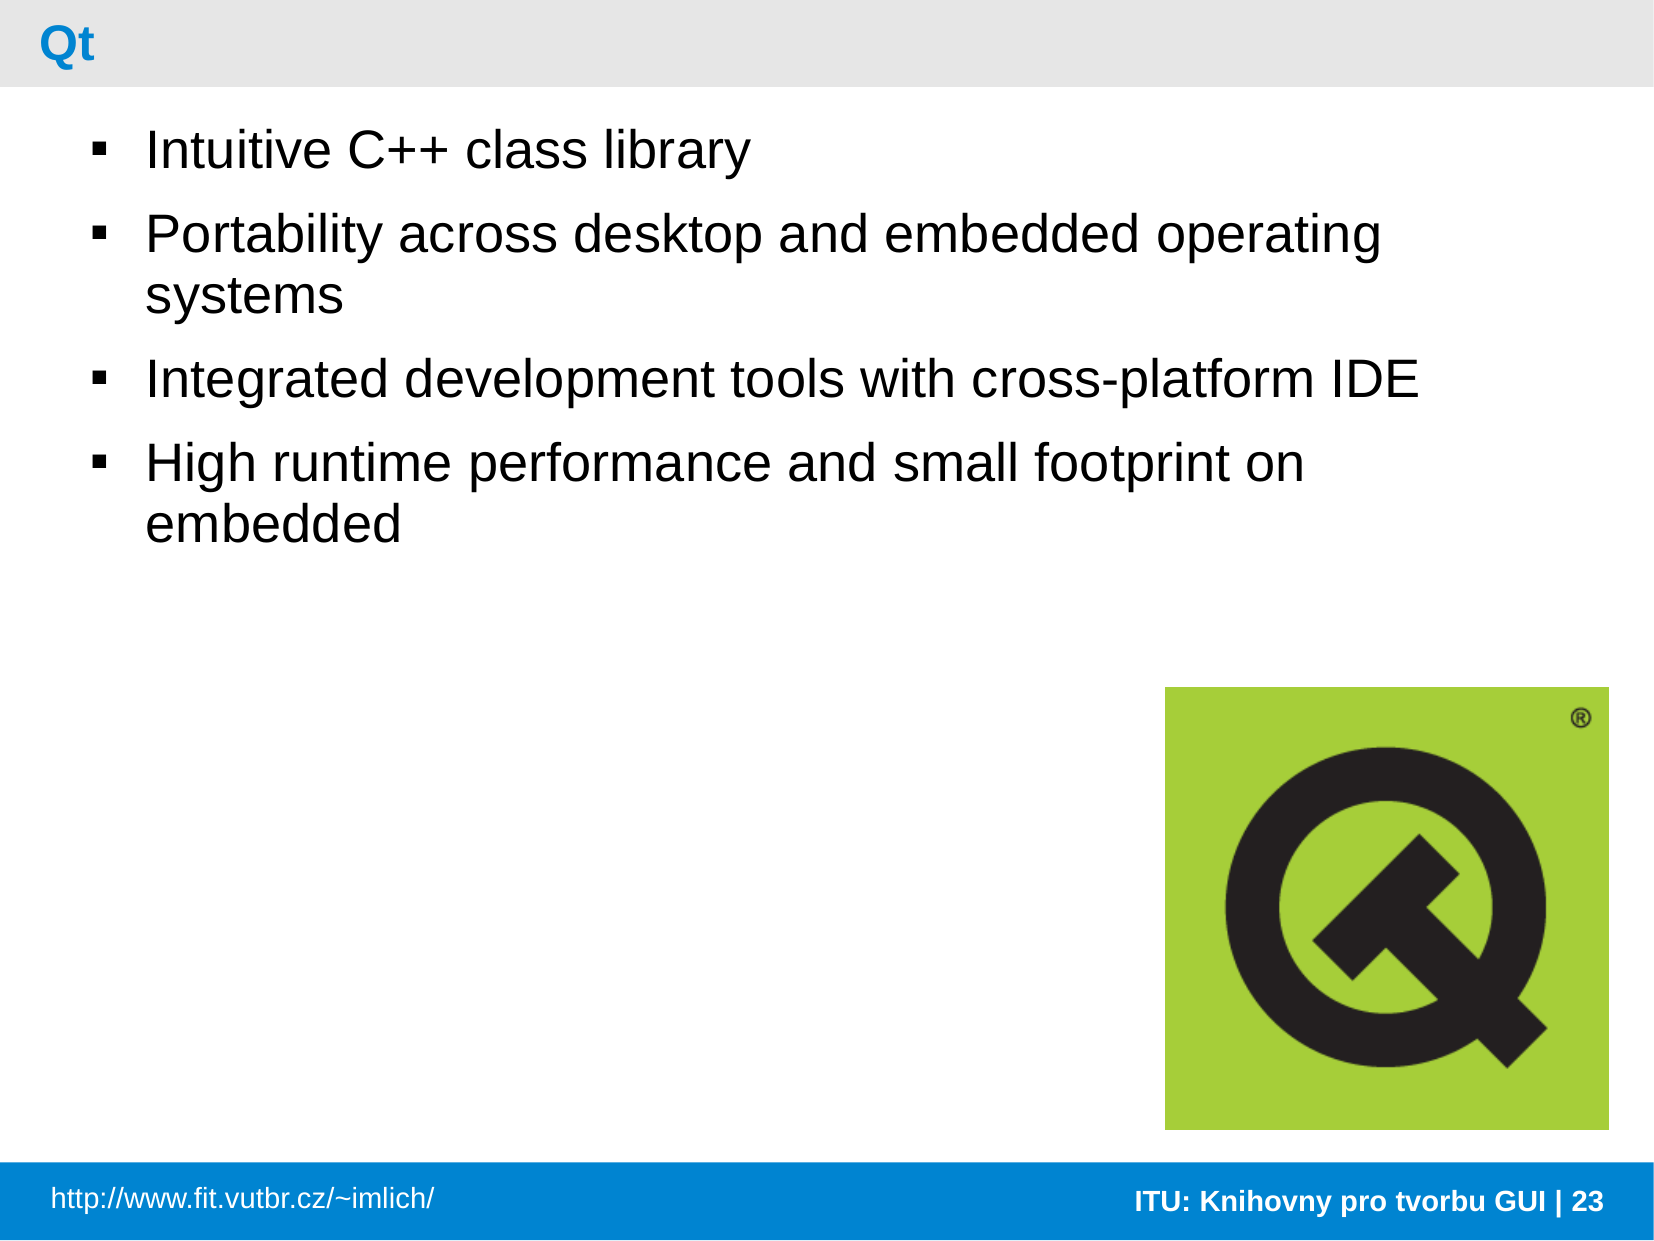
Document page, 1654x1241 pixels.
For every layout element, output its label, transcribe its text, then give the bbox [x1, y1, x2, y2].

picture [1165, 687, 1609, 1130]
list Intuitive C++ class library Portability across desktop and embedded operating systems Integrated development tools with cross-platform IDE High runtime performance and small footprint on embedded [75, 119, 1564, 1111]
title Qt [39, 11, 1615, 76]
